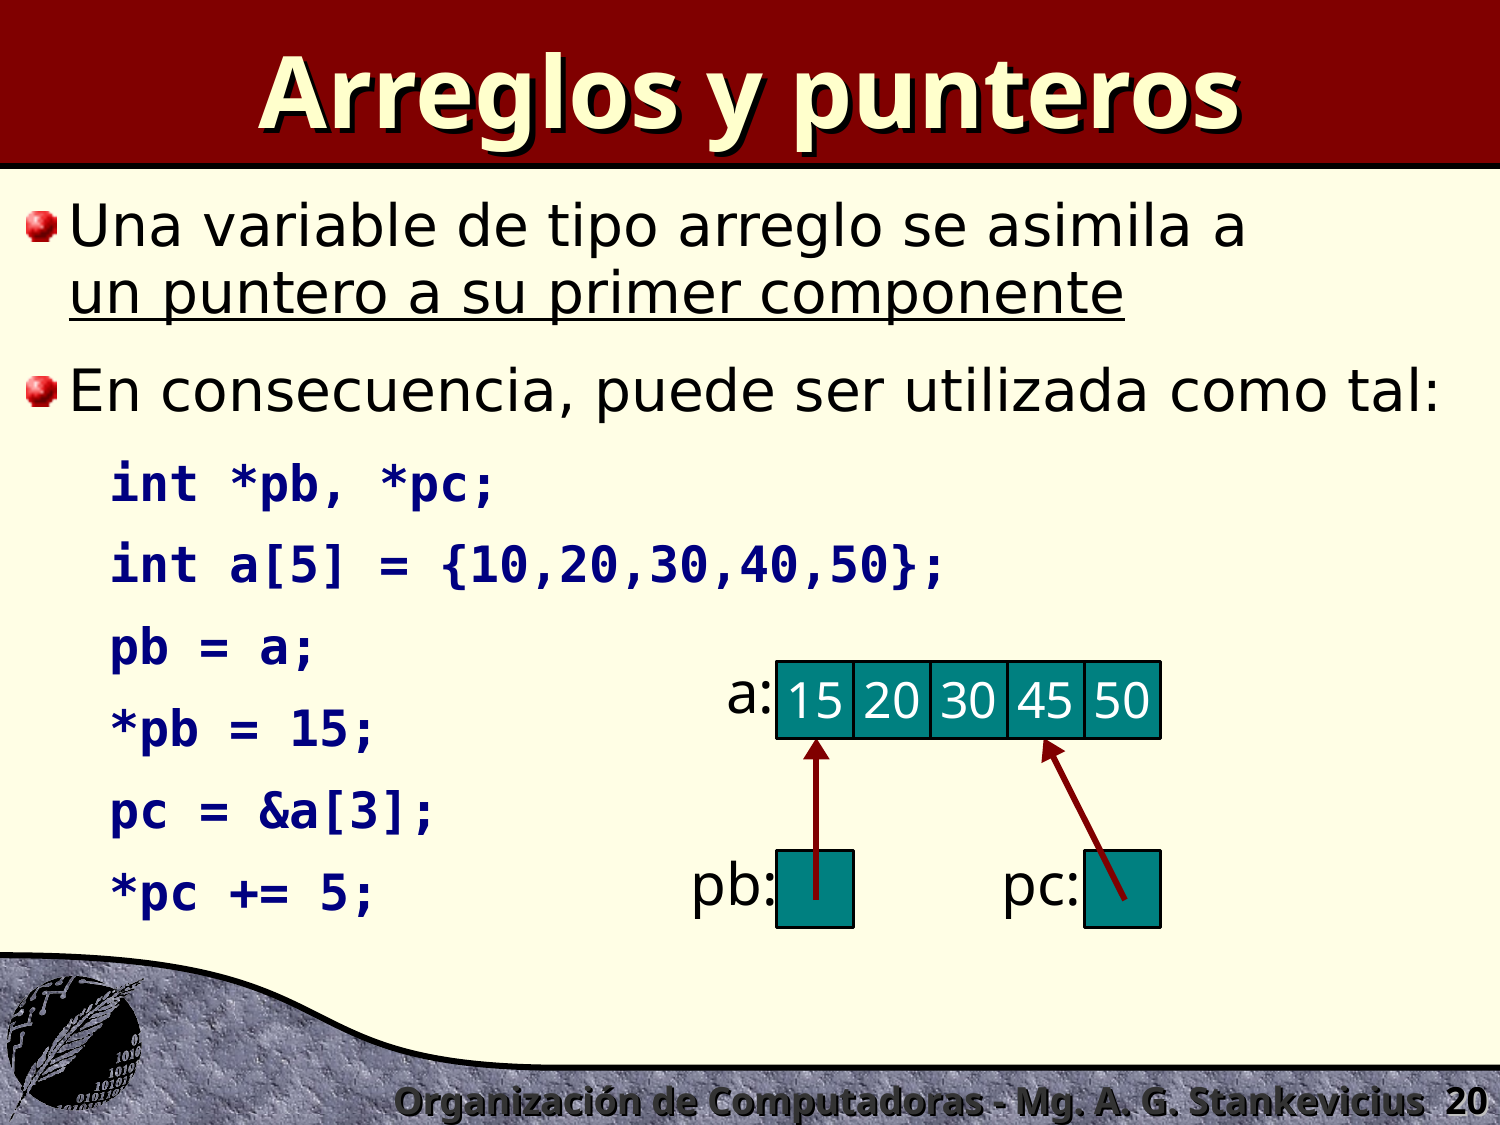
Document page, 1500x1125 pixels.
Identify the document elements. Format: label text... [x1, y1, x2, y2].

picture [448, 1100, 455, 1110]
text_box [1084, 850, 1161, 928]
text_box a: [711, 644, 789, 741]
text_box 45 [1007, 661, 1085, 739]
text_box [776, 850, 854, 928]
picture [802, 1100, 806, 1110]
text_box 15 [776, 661, 854, 739]
picture [0, 959, 1500, 1125]
text_box pb: [676, 836, 790, 933]
list Una variable de tipo arreglo se asimila a un puntero a su primer componente En consecuencia, puede ser utilizada como tal: int *pb, *pc; int a[5] = {10,20,30,40,50}; pb = a; *pb = 15; pc = &a[3]; *pc += 5; [11, 192, 1486, 935]
text_box pc: [986, 836, 1096, 933]
title Arreglos y punteros [15, 5, 1485, 160]
text_box 30 [931, 661, 1007, 739]
text_box 50 [1085, 661, 1161, 739]
picture [1058, 1100, 1065, 1110]
text_box 20 [854, 661, 931, 739]
